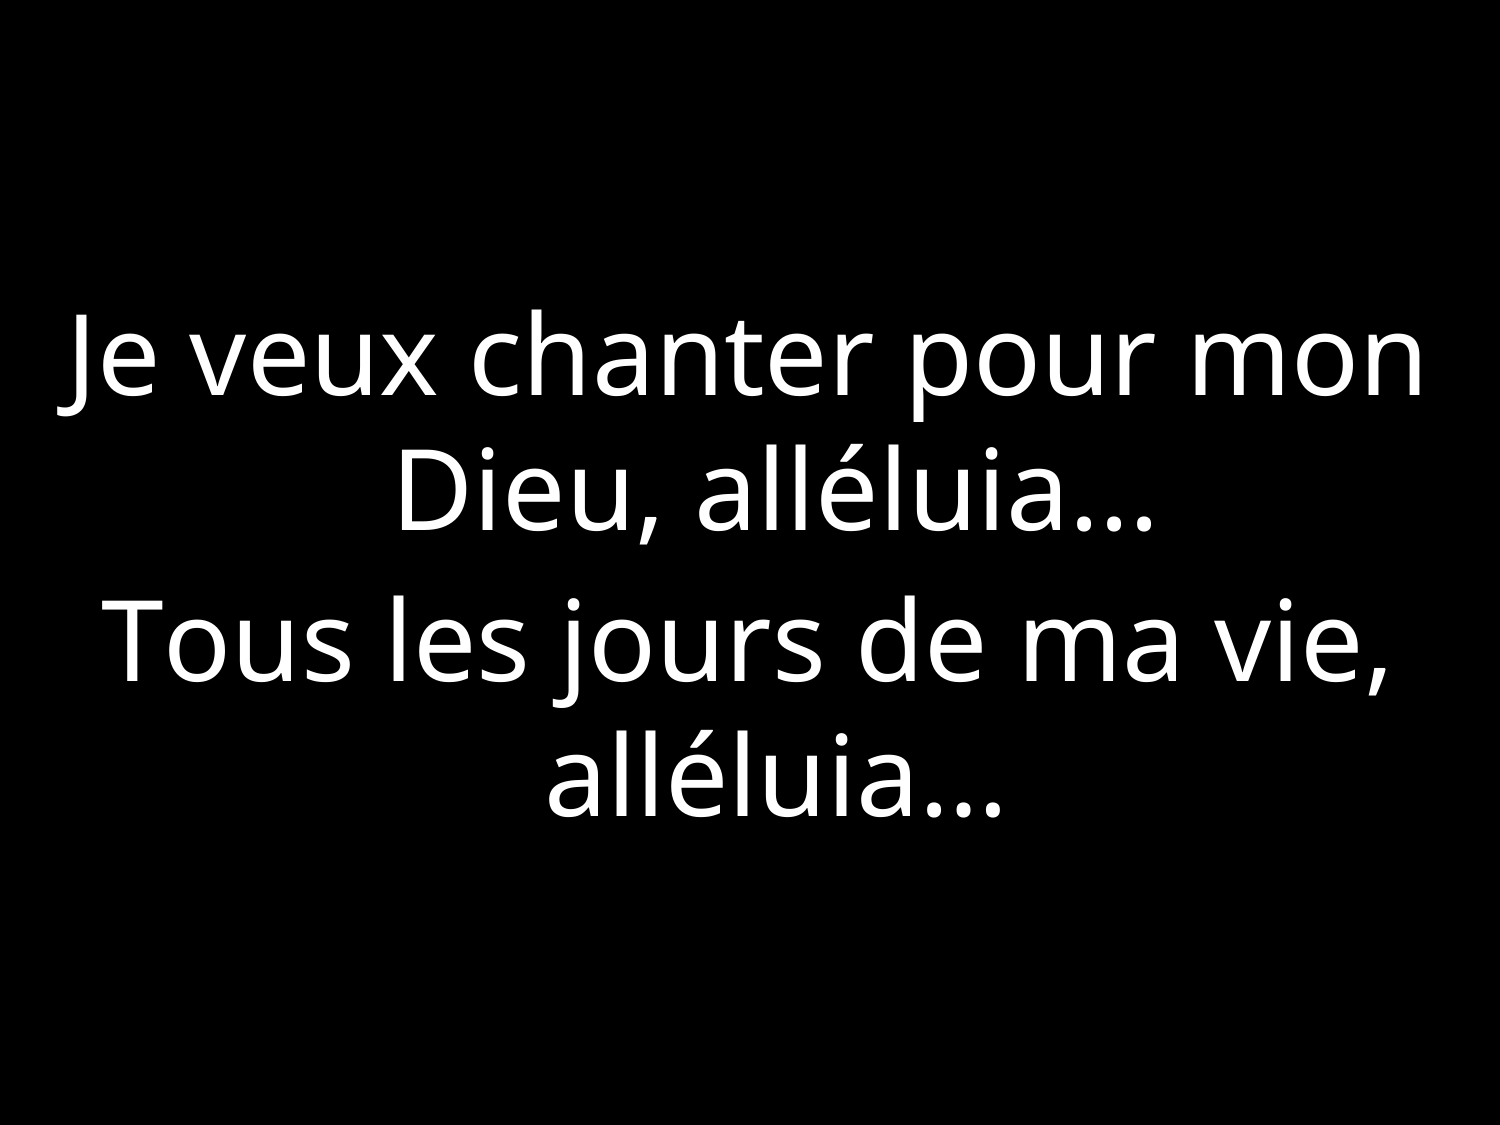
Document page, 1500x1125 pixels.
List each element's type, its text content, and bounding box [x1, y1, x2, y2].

subtitle Je veux chanter pour mon Dieu, alléluia... Tous les jours de ma vie, alléluia… [43, 35, 1453, 1087]
